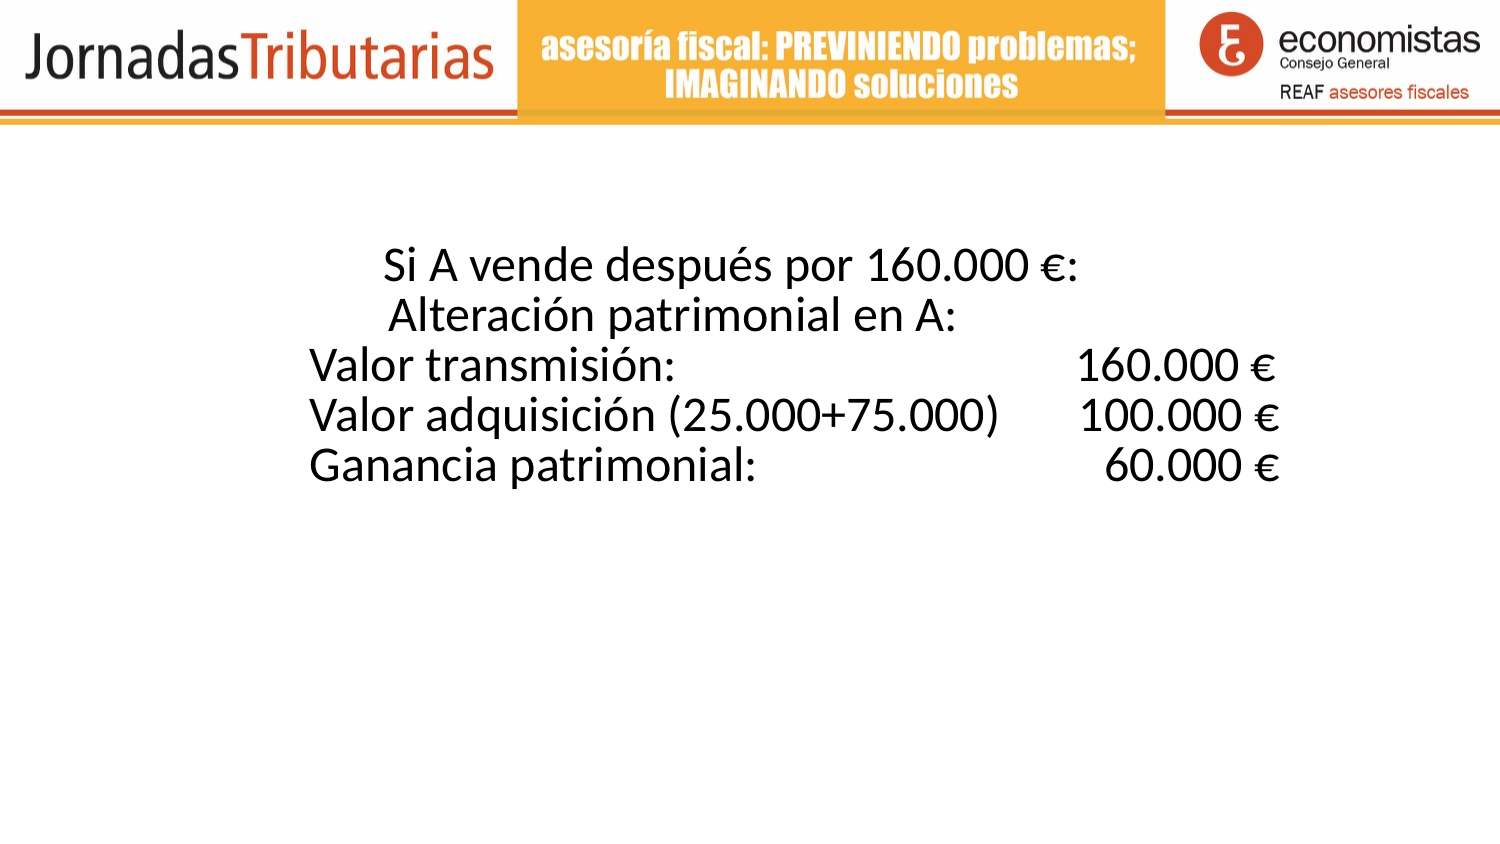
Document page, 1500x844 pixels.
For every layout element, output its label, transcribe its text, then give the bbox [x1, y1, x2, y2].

text_box Si A vende después por 160.000 €: Alteración patrimonial en A: Valor transmisión: 160.000 € Valor adquisición (25.000+75.000) 100.000 € Ganancia patrimonial: 60.000 € [295, 236, 1297, 557]
picture [0, 0, 1500, 129]
